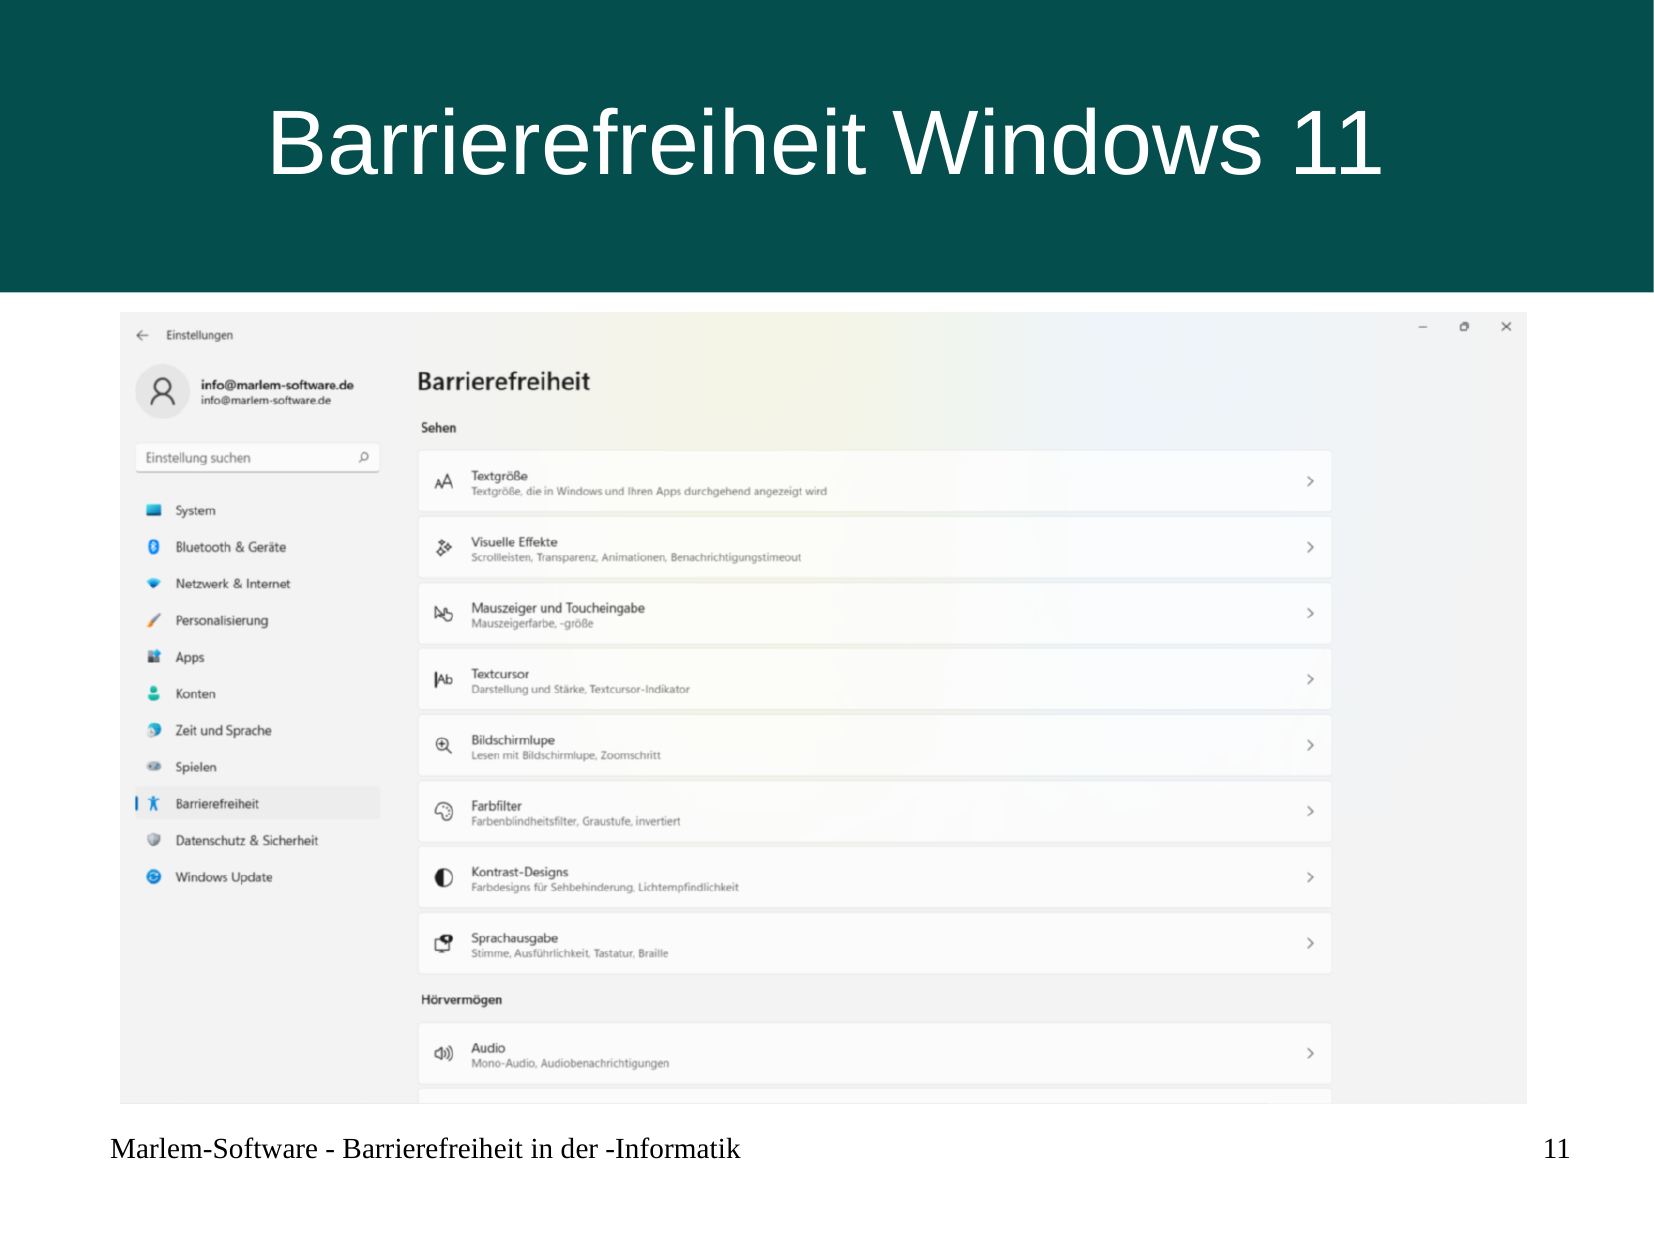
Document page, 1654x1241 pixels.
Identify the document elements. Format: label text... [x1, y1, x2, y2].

title Barrierefreiheit Windows 11 [0, 0, 1654, 293]
picture [120, 312, 1527, 1104]
